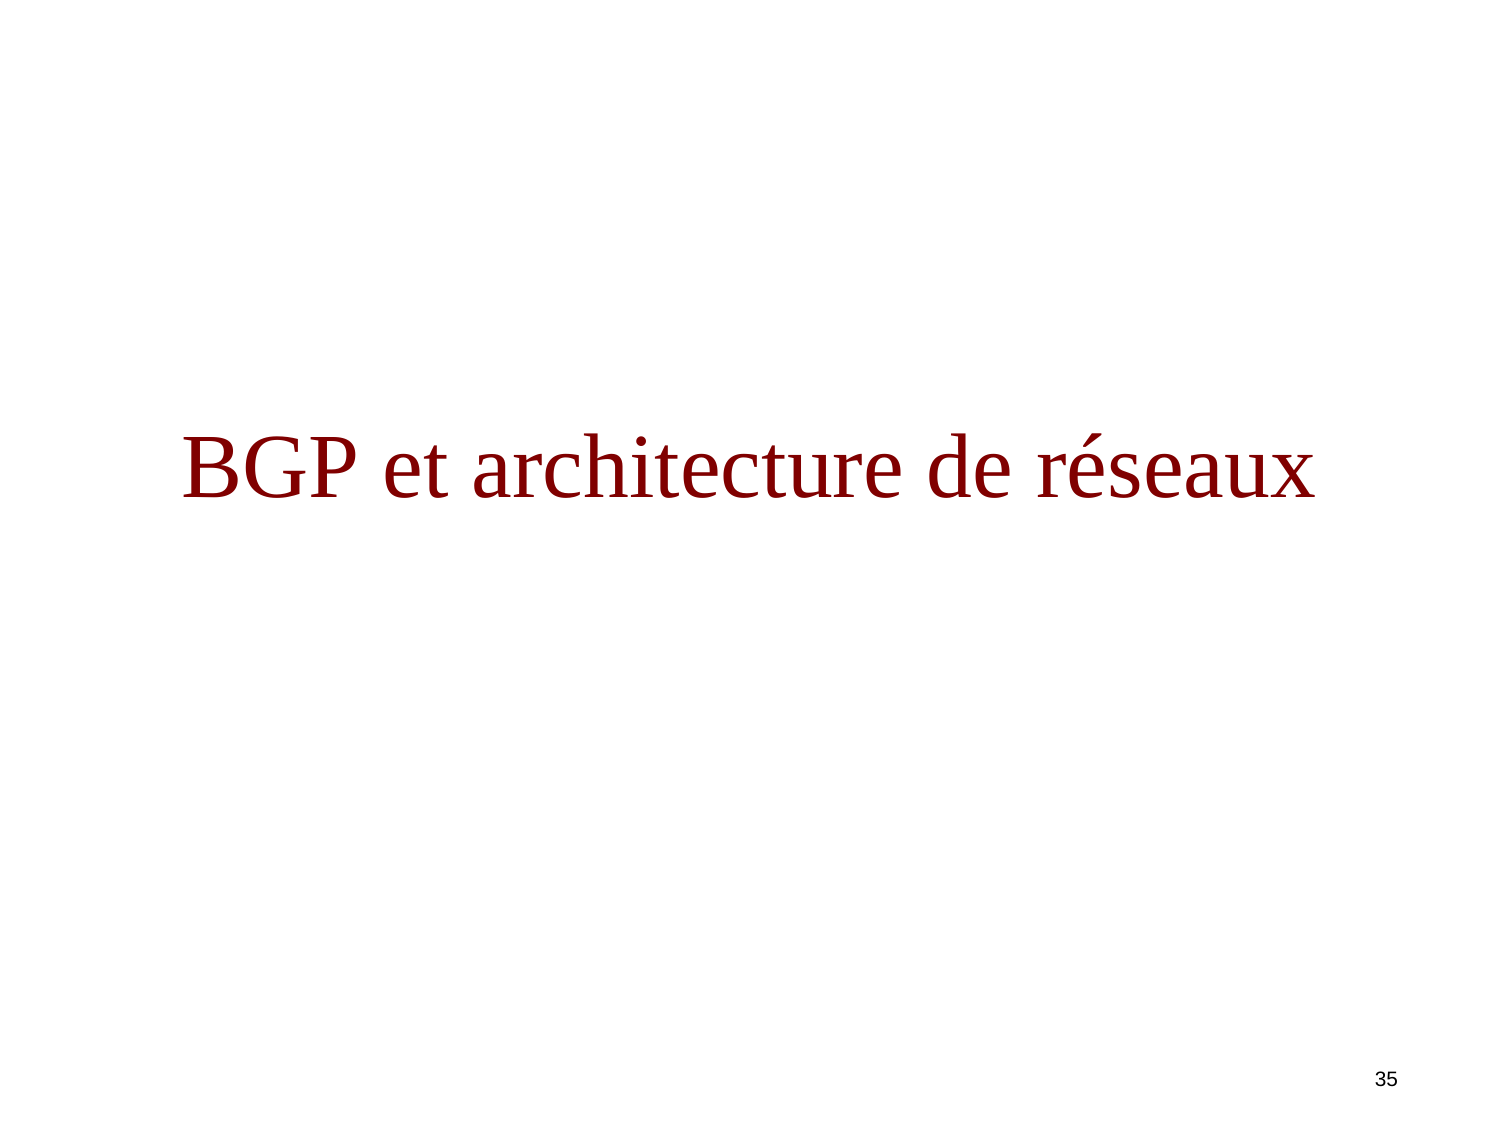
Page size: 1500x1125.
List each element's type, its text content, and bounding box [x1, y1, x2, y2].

title BGP et architecture de réseaux [112, 374, 1388, 563]
